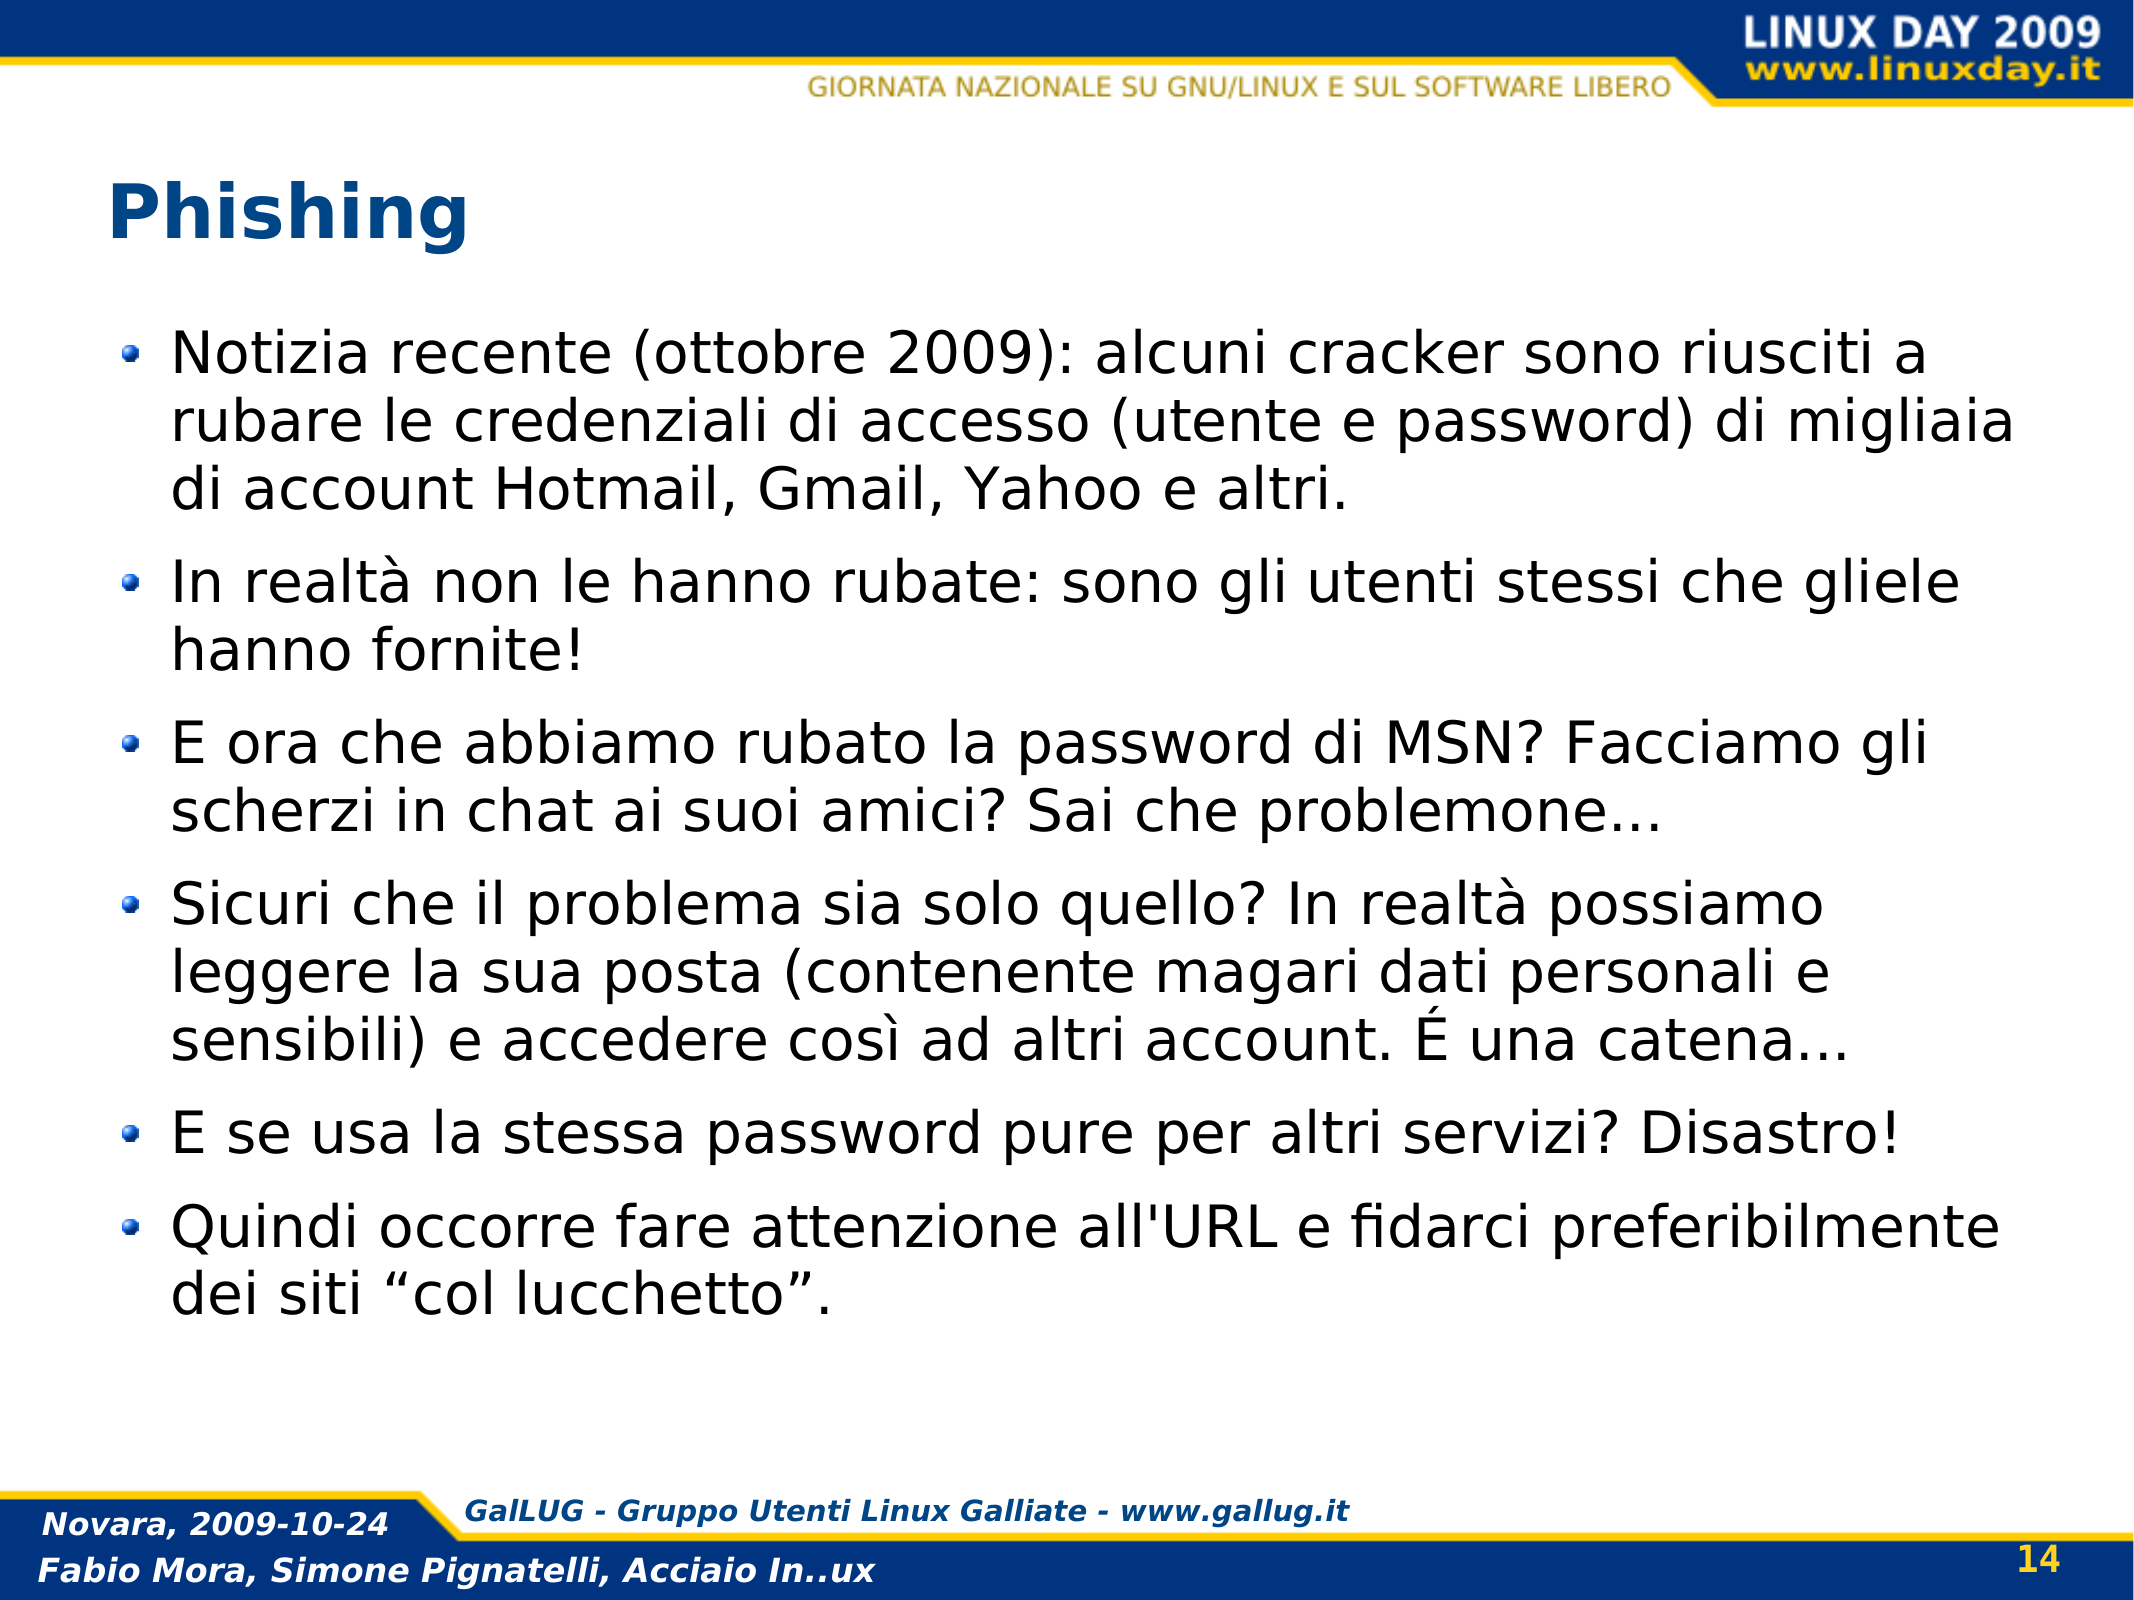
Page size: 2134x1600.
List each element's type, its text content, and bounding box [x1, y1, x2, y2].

title Phishing [106, 159, 2080, 267]
picture [0, 0, 2134, 1600]
list Notizia recente (ottobre 2009): alcuni cracker sono riusciti a rubare le credenziali di accesso (utente e password) di migliaia di account Hotmail, Gmail, Yahoo e altri. In realtà non le hanno rubate: sono gli utenti stessi che gliele hanno fornite! E ora che abbiamo rubato la password di MSN? Facciamo gli scherzi in chat ai suoi amici? Sai che problemone... Sicuri che il problema sia solo quello? In realtà possiamo leggere la sua posta (contenente magari dati personali e sensibili) e accedere così ad altri account. É una catena... E se usa la stessa password pure per altri servizi? Disastro! Quindi occorre fare attenzione all'URL e fidarci preferibilmente dei siti “col lucchetto”. [106, 319, 2027, 1441]
